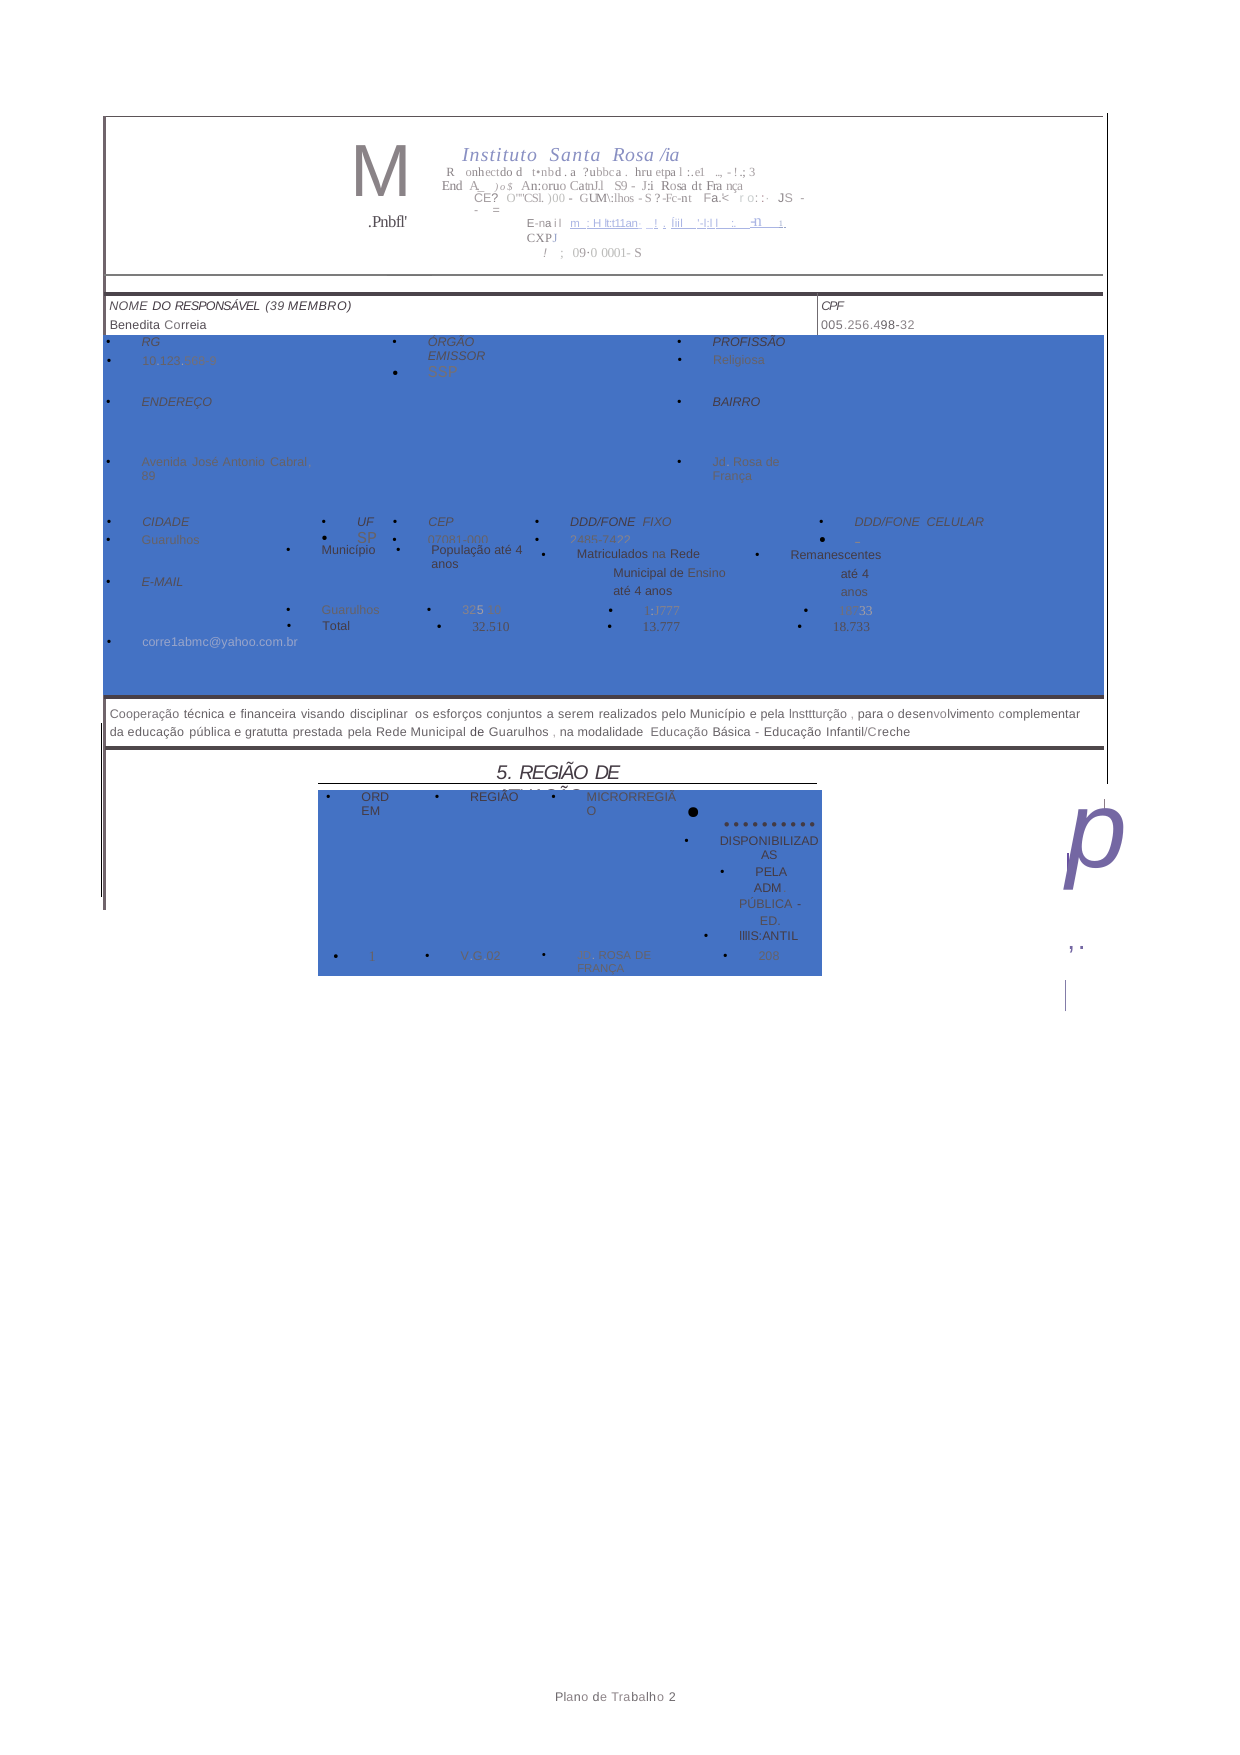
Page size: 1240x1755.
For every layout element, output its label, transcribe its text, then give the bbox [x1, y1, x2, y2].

table_cell 18.733 [749, 619, 893, 636]
text_box M .Pnbfl' [341, 123, 422, 221]
table_cell 208 [678, 949, 822, 976]
table_header População até 4 anos [390, 543, 534, 603]
table_header [318, 335, 390, 395]
table_cell DDD/FONE CELULAR - [817, 515, 1104, 575]
table_cell Avenida José Antonio Cabral, 89 [103, 455, 318, 515]
table_cell 1:J777 [534, 603, 749, 619]
table_header Matriculados na Rede Municipal de Ensino até 4 anos [534, 543, 749, 603]
table_cell ENDEREÇO [103, 395, 318, 455]
table_cell Jd. Rosa de França [674, 455, 817, 515]
table_cell [318, 636, 390, 695]
table_cell CIDADE Guarulhos [103, 515, 318, 575]
table_cell [390, 395, 532, 455]
table_cell 13.777 [534, 619, 749, 636]
table_cell [674, 636, 817, 695]
table_cell corre1abmc@yahoo.com.br [103, 635, 318, 695]
table_header .......... DISPONIBILIZADAS PELA ADM. PÚBLICA - ED. llllS:ANTIL [678, 790, 822, 949]
table_header [532, 335, 674, 395]
table_header REGIÃO [390, 790, 534, 949]
table_cell Total [246, 619, 390, 636]
table_header ORDEM [318, 790, 390, 949]
text_box Fonte IBGE ·Censo 2010 • www guarulhos sp gov br (data base nov/2016) ·apenas faixa etâna de O a 4 anos 4. OBJETO DA PARCERIA Cooperação técnica e financeira visando disciplinar os esforços conjuntos a serem realizados pelo Município e pela lnsttturção , para o desenvolvimento complementar da educação pública e gratutta prestada pela Rede Municipal de Guarulhos , na modalidade Educação Básica - Educação Infantil/Creche [107, 695, 1084, 741]
table_header Município [246, 543, 390, 603]
table_header [817, 335, 1104, 515]
table_cell 18733 [749, 603, 893, 619]
table_cell [674, 515, 817, 543]
table_cell 32.510 [390, 619, 534, 636]
text_box 5. REGIÃO DE ATUAÇÃO [494, 759, 711, 784]
table_cell 1 [318, 949, 390, 976]
table_cell [893, 575, 1104, 635]
table_header Remanescentes até 4 anos [749, 543, 893, 603]
table_cell V.G.02 [390, 949, 534, 976]
table_header MICRORREGIÃO [534, 790, 678, 949]
table_cell Guarulhos [246, 603, 390, 619]
table_cell [390, 455, 532, 515]
table_cell [390, 636, 532, 695]
table_cell UF SP [318, 515, 390, 543]
table_cell [318, 455, 390, 515]
table_cell JD. ROSA DE FRANÇA [534, 949, 678, 976]
table_cell CEP 07081-000 [390, 515, 532, 543]
table_header PROFISSÃO Religiosa [674, 335, 817, 395]
table_cell DDD/FONE FIXO 2485-7422 [532, 515, 674, 543]
table_cell E-MAIL [103, 575, 246, 635]
text_box Plano de Trabalho 1 [553, 1689, 684, 1709]
table_header ÓRGÃO EMISSOR SSP [390, 335, 532, 395]
table_cell [532, 395, 674, 455]
table_header RG 10.123.568-9 [103, 335, 318, 395]
text_box p ,. [1064, 757, 1100, 938]
text_box Instituto Santa Rosa /ia R onhectdo d t•nbd.a ?ubbca . hru etpa l :.e1 .., -!.; 3 End A._ )o$ An:oruo CatnJ.l S9 - J:i Rosa dt Fra nça CE? O""CSl. )00 - GUM\:lhos -S?-Fc-nt Fa.'< r o::· JS - - = E-nail m : H lt:t11an· !.Íiil '-l:l l :. -n 1 CXPJ ! ; 09·0 0001- S [439, 142, 810, 235]
table_cell [318, 395, 390, 455]
table_cell 325 10 [390, 603, 534, 619]
table_cell BAIRRO [674, 395, 817, 455]
table_cell [532, 636, 674, 695]
text_box CPF 005.256.498-32 [818, 297, 918, 335]
text_box NOME DO RESPONSÁVEL (39 MEMBRO) Benedita Correia [107, 297, 357, 335]
table_cell [817, 635, 1104, 695]
table_cell [532, 455, 674, 515]
